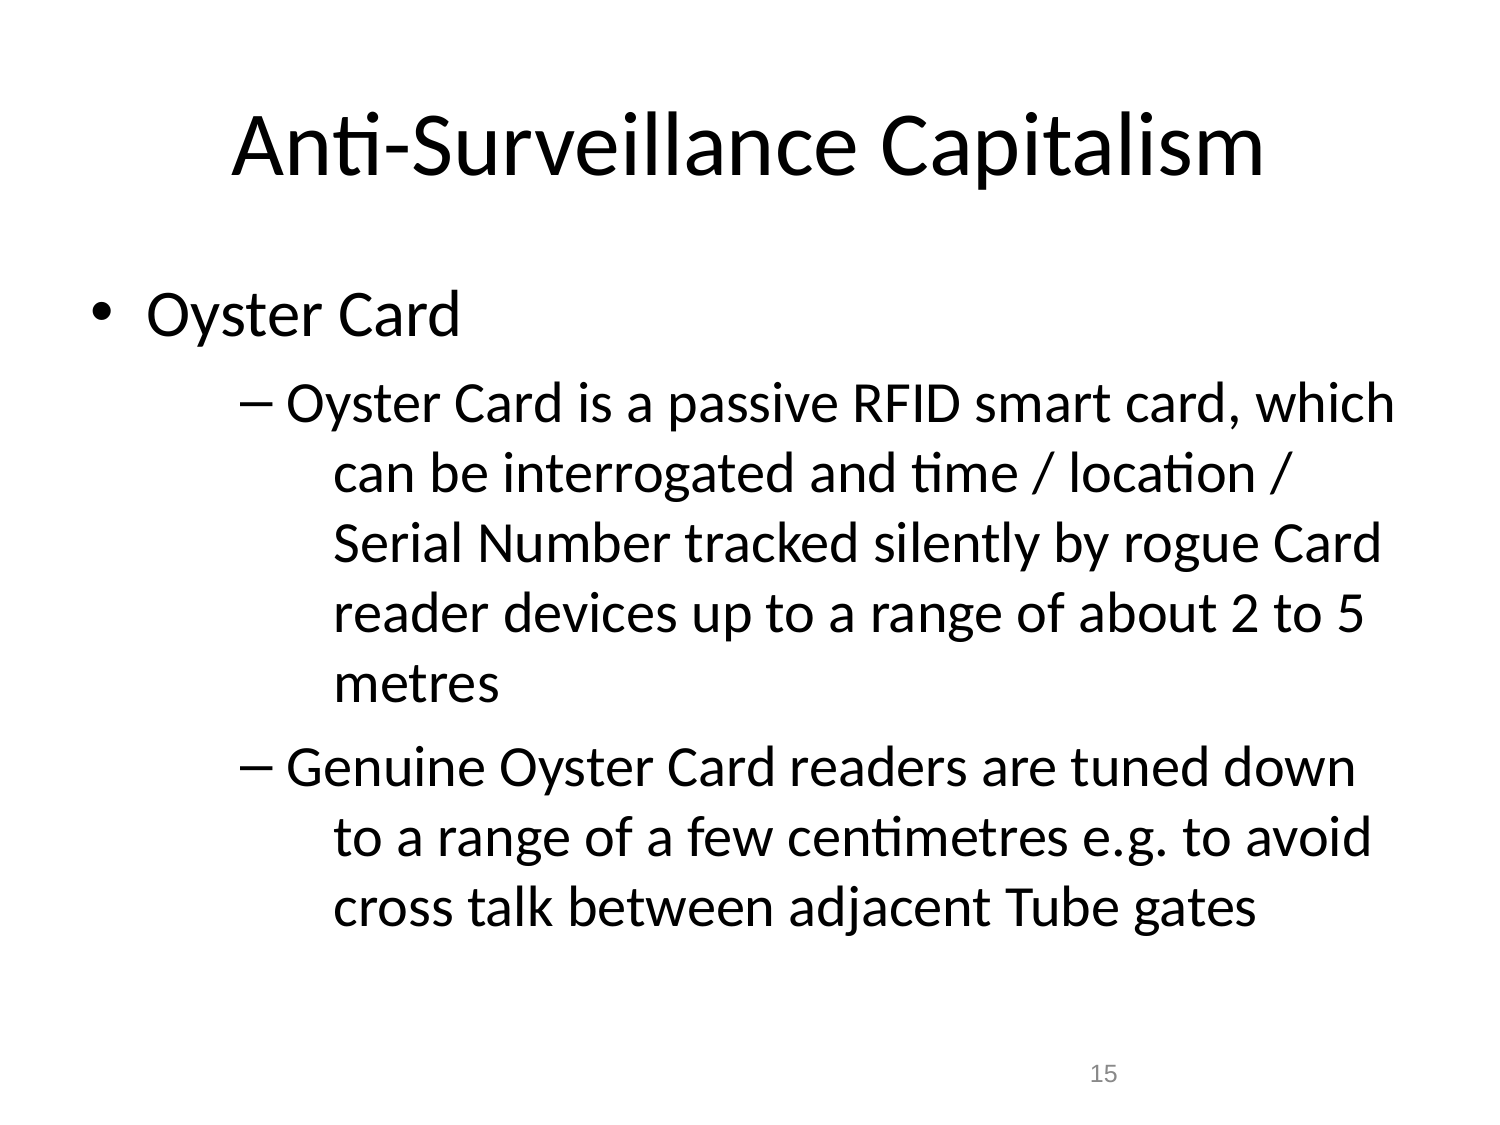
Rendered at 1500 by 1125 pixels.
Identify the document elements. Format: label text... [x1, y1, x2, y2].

list Oyster Card Oyster Card is a passive RFID smart card, which can be interrogated and time / location / Serial Number tracked silently by rogue Card reader devices up to a range of about 2 to 5 metres Genuine Oyster Card readers are tuned down to a range of a few centimetres e.g. to avoid cross talk between adjacent Tube gates [75, 262, 1426, 1005]
title Anti-Surveillance Capitalism [75, 45, 1426, 233]
text_box 8 [1074, 1042, 1426, 1103]
